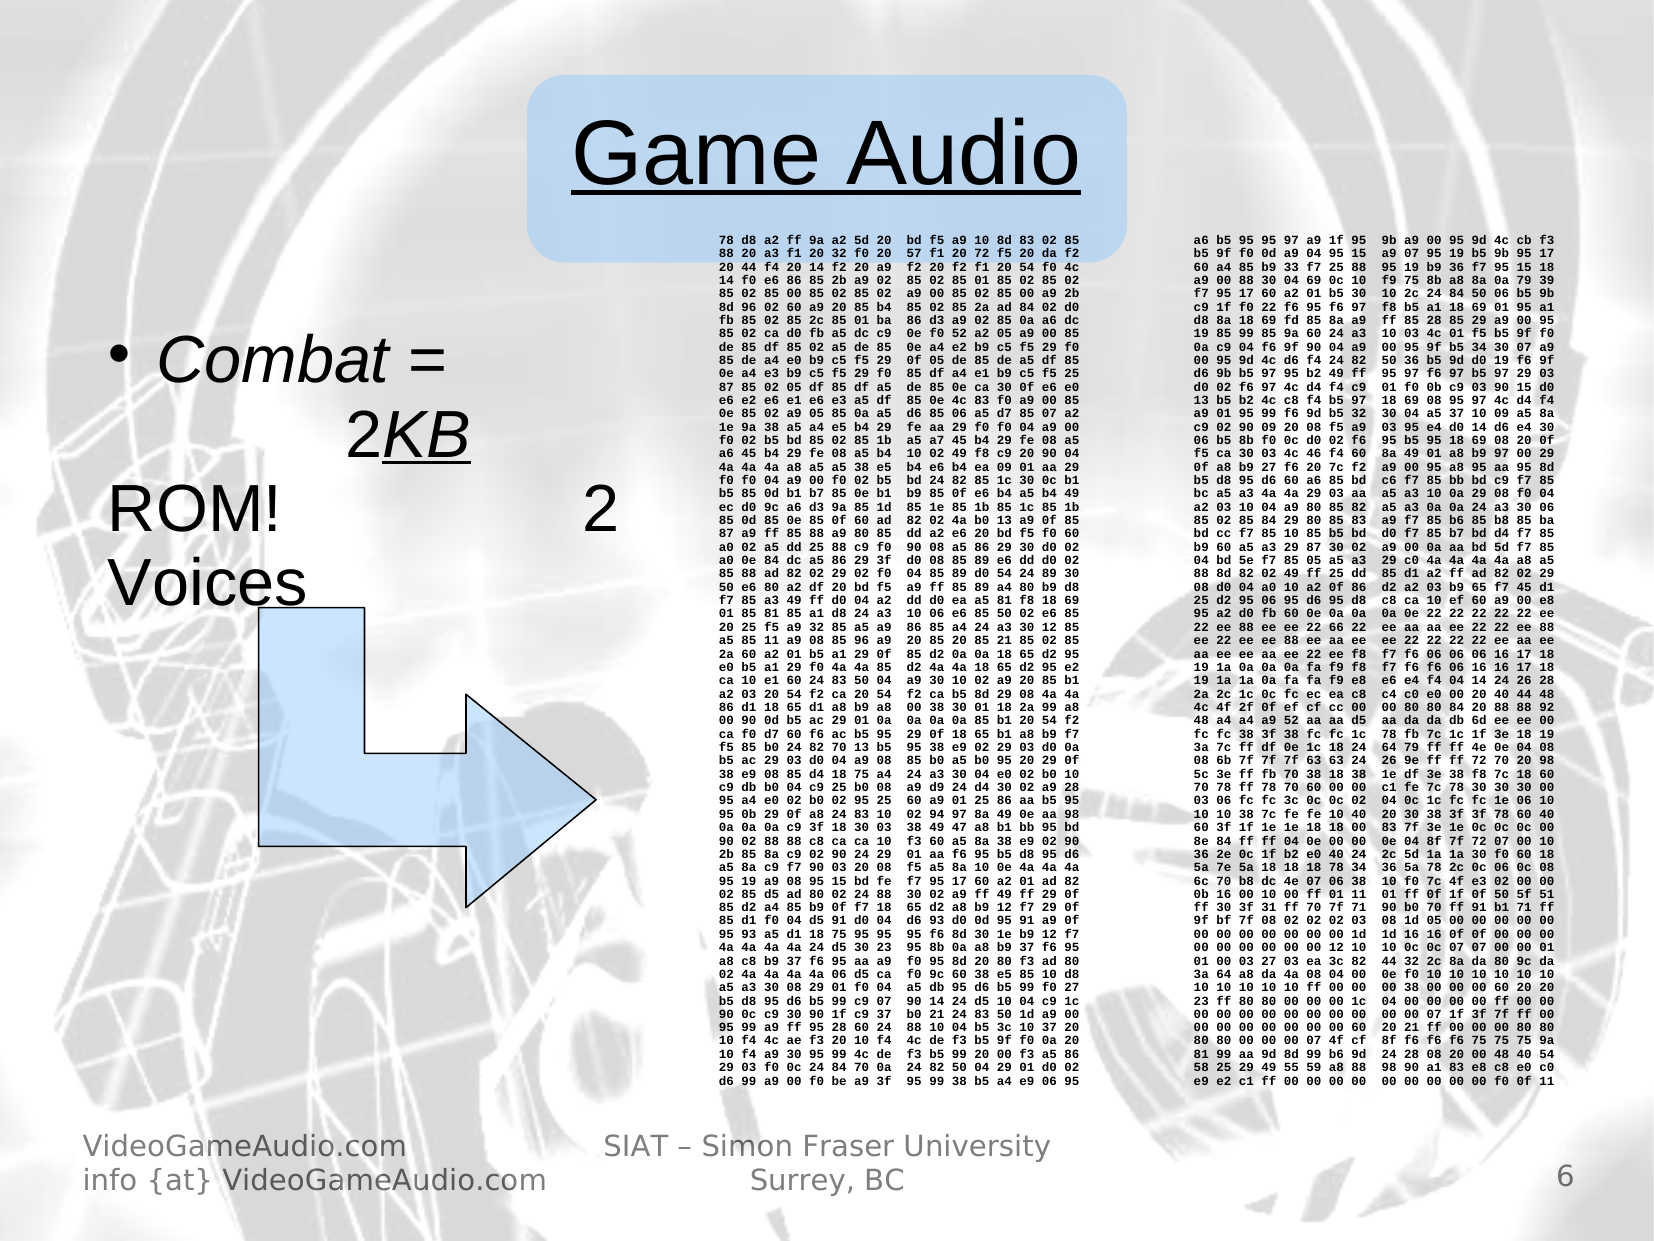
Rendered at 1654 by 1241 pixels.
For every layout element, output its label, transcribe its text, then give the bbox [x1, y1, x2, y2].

text_box [544, 257, 704, 263]
text_box [258, 607, 597, 908]
title Game Audio [82, 49, 1571, 257]
text_box 78 d8 a2 ff 9a a2 5d 20 bd f5 a9 10 8d 83 02 85 a6 b5 95 95 97 a9 1f 95 9b a9 00 95 9d 4c cb f3 88 20 a3 f1 20 32 f0 20 57 f1 20 72 f5 20 da f2 b5 9f f0 0d a9 04 95 15 a9 07 95 19 b5 9b 95 17 20 44 f4 20 14 f2 20 a9 f2 20 f2 f1 20 54 f0 4c 60 a4 85 b9 33 f7 25 88 95 19 b9 36 f7 95 15 18 14 f0 e6 86 85 2b a9 02 85 02 85 01 85 02 85 02 a9 00 88 30 04 69 0c 10 f9 75 8b a8 8a 0a 79 39 85 02 85 00 85 02 85 02 a9 00 85 02 85 00 a9 2b f7 95 17 60 a2 01 b5 30 10 2c 24 84 50 06 b5 9b 8d 96 02 60 a9 20 85 b4 85 02 85 2a ad 84 02 d0 c9 1f f0 22 f6 95 f6 97 f8 b5 a1 18 69 01 95 a1 fb 85 02 85 2c 85 01 ba 86 d3 a9 02 85 0a a6 dc d8 8a 18 69 fd 85 8a a9 ff 85 28 85 29 a9 00 95 85 02 ca d0 fb a5 dc c9 0e f0 52 a2 05 a9 00 85 19 85 99 85 9a 60 24 a3 10 03 4c 01 f5 b5 9f f0 de 85 df 85 02 a5 de 85 0e a4 e2 b9 c5 f5 29 f0 0a c9 04 f6 9f 90 04 a9 00 95 9f b5 34 30 07 a9 85 de a4 e0 b9 c5 f5 29 0f 05 de 85 de a5 df 85 00 95 9d 4c d6 f4 24 82 50 36 b5 9d d0 19 f6 9f 0e a4 e3 b9 c5 f5 29 f0 85 df a4 e1 b9 c5 f5 25 d6 9b b5 97 95 b2 49 ff 95 97 f6 97 b5 97 29 03 87 85 02 05 df 85 df a5 de 85 0e ca 30 0f e6 e0 d0 02 f6 97 4c d4 f4 c9 01 f0 0b c9 03 90 15 d0 e6 e2 e6 e1 e6 e3 a5 df 85 0e 4c 83 f0 a9 00 85 13 b5 b2 4c c8 f4 b5 97 18 69 08 95 97 4c d4 f4 0e 85 02 a9 05 85 0a a5 d6 85 06 a5 d7 85 07 a2 a9 01 95 99 f6 9d b5 32 30 04 a5 37 10 09 a5 8a 1e 9a 38 a5 a4 e5 b4 29 fe aa 29 f0 f0 04 a9 00 c9 02 90 09 20 08 f5 a9 03 95 e4 d0 14 d6 e4 30 f0 02 b5 bd 85 02 85 1b a5 a7 45 b4 29 fe 08 a5 06 b5 8b f0 0c d0 02 f6 95 b5 95 18 69 08 20 0f a6 45 b4 29 fe 08 a5 b4 10 02 49 f8 c9 20 90 04 f5 ca 30 03 4c 46 f4 60 8a 49 01 a8 b9 97 00 29 4a 4a 4a a8 a5 a5 38 e5 b4 e6 b4 ea 09 01 aa 29 0f a8 b9 27 f6 20 7c f2 a9 00 95 a8 95 aa 95 8d f0 f0 04 a9 00 f0 02 b5 bd 24 82 85 1c 30 0c b1 b5 d8 95 d6 60 a6 85 bd c6 f7 85 bb bd c9 f7 85 b5 85 0d b1 b7 85 0e b1 b9 85 0f e6 b4 a5 b4 49 bc a5 a3 4a 4a 29 03 aa a5 a3 10 0a 29 08 f0 04 ec d0 9c a6 d3 9a 85 1d 85 1e 85 1b 85 1c 85 1b a2 03 10 04 a9 80 85 82 a5 a3 0a 0a 24 a3 30 06 85 0d 85 0e 85 0f 60 ad 82 02 4a b0 13 a9 0f 85 85 02 85 84 29 80 85 83 a9 f7 85 b6 85 b8 85 ba 87 a9 ff 85 88 a9 80 85 dd a2 e6 20 bd f5 f0 60 bd cc f7 85 10 85 b5 bd d0 f7 85 b7 bd d4 f7 85 a0 02 a5 dd 25 88 c9 f0 90 08 a5 86 29 30 d0 02 b9 60 a5 a3 29 87 30 02 a9 00 0a aa bd 5d f7 85 a0 0e 84 dc a5 86 29 3f d0 08 85 89 e6 dd d0 02 04 bd 5e f7 85 05 a5 a3 29 c0 4a 4a 4a 4a a8 a5 85 88 ad 82 02 29 02 f0 04 85 89 d0 54 24 89 30 88 8d 82 02 49 ff 25 dd 85 d1 a2 ff ad 82 02 29 50 e6 80 a2 df 20 bd f5 a9 ff 85 89 a4 80 b9 d8 08 d0 04 a0 10 a2 0f 86 d2 a2 03 b9 65 f7 45 d1 f7 85 a3 49 ff d0 04 a2 dd d0 ea a5 81 f8 18 69 25 d2 95 06 95 d6 95 d8 c8 ca 10 ef 60 a9 00 e8 01 85 81 85 a1 d8 24 a3 10 06 e6 85 50 02 e6 85 95 a2 d0 fb 60 0e 0a 0a 0a 0e 22 22 22 22 22 ee 20 25 f5 a9 32 85 a5 a9 86 85 a4 24 a3 30 12 85 22 ee 88 ee ee 22 66 22 ee aa aa ee 22 22 ee 88 a5 85 11 a9 08 85 96 a9 20 85 20 85 21 85 02 85 ee 22 ee ee 88 ee aa ee ee 22 22 22 22 ee aa ee 2a 60 a2 01 b5 a1 29 0f 85 d2 0a 0a 18 65 d2 95 aa ee ee aa ee 22 ee f8 f7 f6 06 06 06 16 17 18 e0 b5 a1 29 f0 4a 4a 85 d2 4a 4a 18 65 d2 95 e2 19 1a 0a 0a 0a fa f9 f8 f7 f6 f6 06 16 16 17 18 ca 10 e1 60 24 83 50 04 a9 30 10 02 a9 20 85 b1 19 1a 1a 0a fa fa f9 e8 e6 e4 f4 04 14 24 26 28 a2 03 20 54 f2 ca 20 54 f2 ca b5 8d 29 08 4a 4a 2a 2c 1c 0c fc ec ea c8 c4 c0 e0 00 20 40 44 48 86 d1 18 65 d1 a8 b9 a8 00 38 30 01 18 2a 99 a8 4c 4f 2f 0f ef cf cc 00 00 80 80 84 20 88 88 92 00 90 0d b5 ac 29 01 0a 0a 0a 0a 85 b1 20 54 f2 48 a4 a4 a9 52 aa aa d5 aa da da db 6d ee ee 00 ca f0 d7 60 f6 ac b5 95 29 0f 18 65 b1 a8 b9 f7 fc fc 38 3f 38 fc fc 1c 78 fb 7c 1c 1f 3e 18 19 f5 85 b0 24 82 70 13 b5 95 38 e9 02 29 03 d0 0a 3a 7c ff df 0e 1c 18 24 64 79 ff ff 4e 0e 04 08 b5 ac 29 03 d0 04 a9 08 85 b0 a5 b0 95 20 29 0f 08 6b 7f 7f 7f 63 63 24 26 9e ff ff 72 70 20 98 38 e9 08 85 d4 18 75 a4 24 a3 30 04 e0 02 b0 10 5c 3e ff fb 70 38 18 38 1e df 3e 38 f8 7c 18 60 c9 db b0 04 c9 25 b0 08 a9 d9 24 d4 30 02 a9 28 70 78 ff 78 70 60 00 00 c1 fe 7c 78 30 30 30 00 95 a4 e0 02 b0 02 95 25 60 a9 01 25 86 aa b5 95 03 06 fc fc 3c 0c 0c 02 04 0c 1c fc fc 1e 06 10 95 0b 29 0f a8 24 83 10 02 94 97 8a 49 0e aa 98 10 10 38 7c fe fe 10 40 20 30 38 3f 3f 78 60 40 0a 0a 0a c9 3f 18 30 03 38 49 47 a8 b1 bb 95 bd 60 3f 1f 1e 1e 18 18 00 83 7f 3e 1e 0c 0c 0c 00 90 02 88 88 c8 ca ca 10 f3 60 a5 8a 38 e9 02 90 8e 84 ff ff 04 0e 00 00 0e 04 8f 7f 72 07 00 10 2b 85 8a c9 02 90 24 29 01 aa f6 95 b5 d8 95 d6 36 2e 0c 1f b2 e0 40 24 2c 5d 1a 1a 30 f0 60 18 a5 8a c9 f7 90 03 20 08 f5 a5 8a 10 0e 4a 4a 4a 5a 7e 5a 18 18 18 78 34 36 5a 78 2c 0c 06 0c 08 95 19 a9 08 95 15 bd fe f7 95 17 60 a2 01 ad 82 6c 70 b8 dc 4e 07 06 38 10 f0 7c 4f e3 02 00 00 02 85 d5 ad 80 02 24 88 30 02 a9 ff 49 ff 29 0f 0b 16 00 10 00 ff 01 11 01 ff 0f 1f 0f 50 5f 51 85 d2 a4 85 b9 0f f7 18 65 d2 a8 b9 12 f7 29 0f ff 30 3f 31 ff 70 7f 71 90 b0 70 ff 91 b1 71 ff 85 d1 f0 04 d5 91 d0 04 d6 93 d0 0d 95 91 a9 0f 9f bf 7f 08 02 02 02 03 08 1d 05 00 00 00 00 00 95 93 a5 d1 18 75 95 95 95 f6 8d 30 1e b9 12 f7 00 00 00 00 00 00 00 1d 1d 16 16 0f 0f 00 00 00 4a 4a 4a 4a 24 d5 30 23 95 8b 0a a8 b9 37 f6 95 00 00 00 00 00 00 12 10 10 0c 0c 07 07 00 00 01 a8 c8 b9 37 f6 95 aa a9 f0 95 8d 20 80 f3 ad 80 01 00 03 27 03 ea 3c 82 44 32 2c 8a da 80 9c da 02 4a 4a 4a 4a 06 d5 ca f0 9c 60 38 e5 85 10 d8 3a 64 a8 da 4a 08 04 00 0e f0 10 10 10 10 10 10 a5 a3 30 08 29 01 f0 04 a5 db 95 d6 b5 99 f0 27 10 10 10 10 10 ff 00 00 00 38 00 00 00 60 20 20 b5 d8 95 d6 b5 99 c9 07 90 14 24 d5 10 04 c9 1c 23 ff 80 80 00 00 00 1c 04 00 00 00 00 ff 00 00 90 0c c9 30 90 1f c9 37 b0 21 24 83 50 1d a9 00 00 00 00 00 00 00 00 00 00 00 07 1f 3f 7f ff 00 95 99 a9 ff 95 28 60 24 88 10 04 b5 3c 10 37 20 00 00 00 00 00 00 00 60 20 21 ff 00 00 00 80 80 10 f4 4c ae f3 20 10 f4 4c de f3 b5 9f f0 0a 20 80 80 00 00 00 07 4f cf 8f f6 f6 f6 75 75 75 9a 10 f4 a9 30 95 99 4c de f3 b5 99 20 00 f3 a5 86 81 99 aa 9d 8d 99 b6 9d 24 28 08 20 00 48 40 54 29 03 f0 0c 24 84 70 0a 24 82 50 04 29 01 d0 02 58 25 29 49 55 59 a8 88 98 90 a1 83 e8 c8 e0 c0 d6 99 a9 00 f0 be a9 3f 95 99 38 b5 a4 e9 06 95 e9 e2 c1 ff 00 00 00 00 00 00 00 00 00 f0 0f 11 [704, 224, 1605, 1163]
text_box Combat = 2KB ROM! 2 Voices [93, 311, 670, 551]
picture [0, 0, 1654, 1241]
